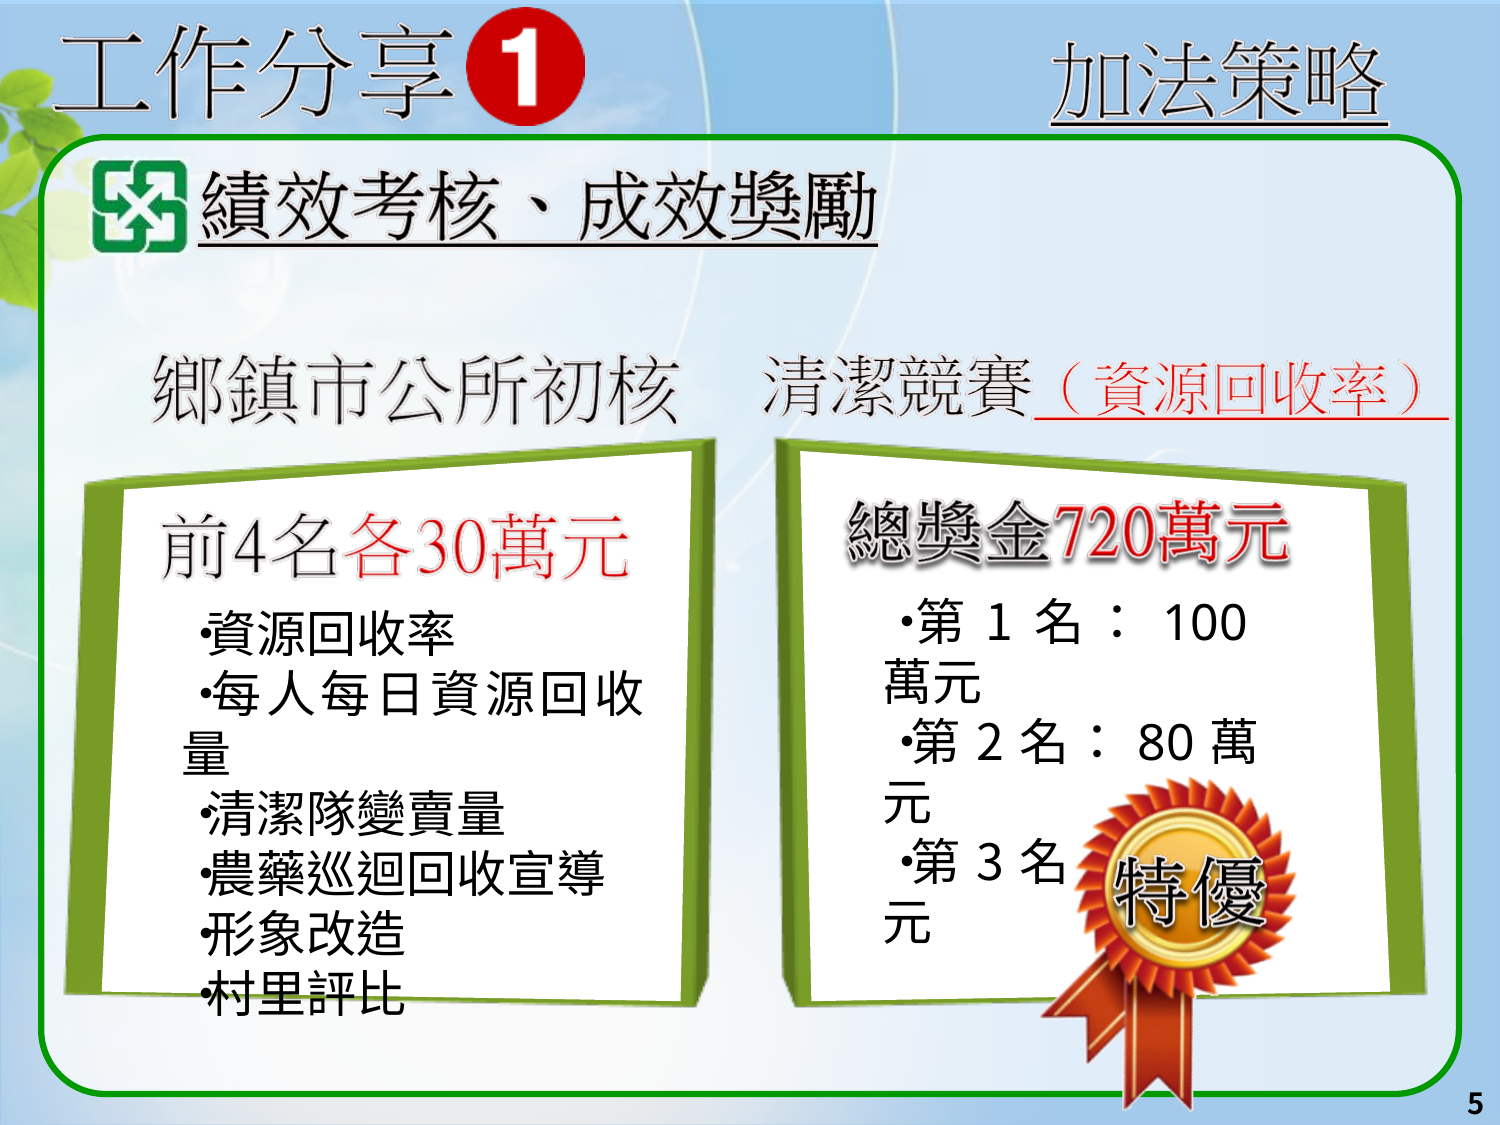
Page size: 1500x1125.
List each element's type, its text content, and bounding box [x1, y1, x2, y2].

picture [88, 156, 896, 256]
picture [313, 1002, 321, 1010]
text_box ‧第1名：100萬元 ‧第2名：80萬元 ‧第3名：60萬元 [867, 582, 1275, 839]
picture [249, 970, 363, 1012]
picture [283, 985, 295, 991]
picture [283, 975, 295, 982]
text_box ‧資源回收率 ‧每人每日資源回收量 ‧清潔隊變賣量 ‧農藥巡迴回收宣導 ‧形象改造 ‧村里評比 [166, 594, 660, 970]
picture [367, 970, 384, 1012]
picture [769, 432, 1431, 1125]
picture [60, 308, 1500, 1012]
picture [267, 985, 279, 991]
picture [267, 975, 279, 982]
picture [36, 0, 585, 135]
picture [1046, 23, 1392, 130]
picture [221, 970, 245, 1012]
